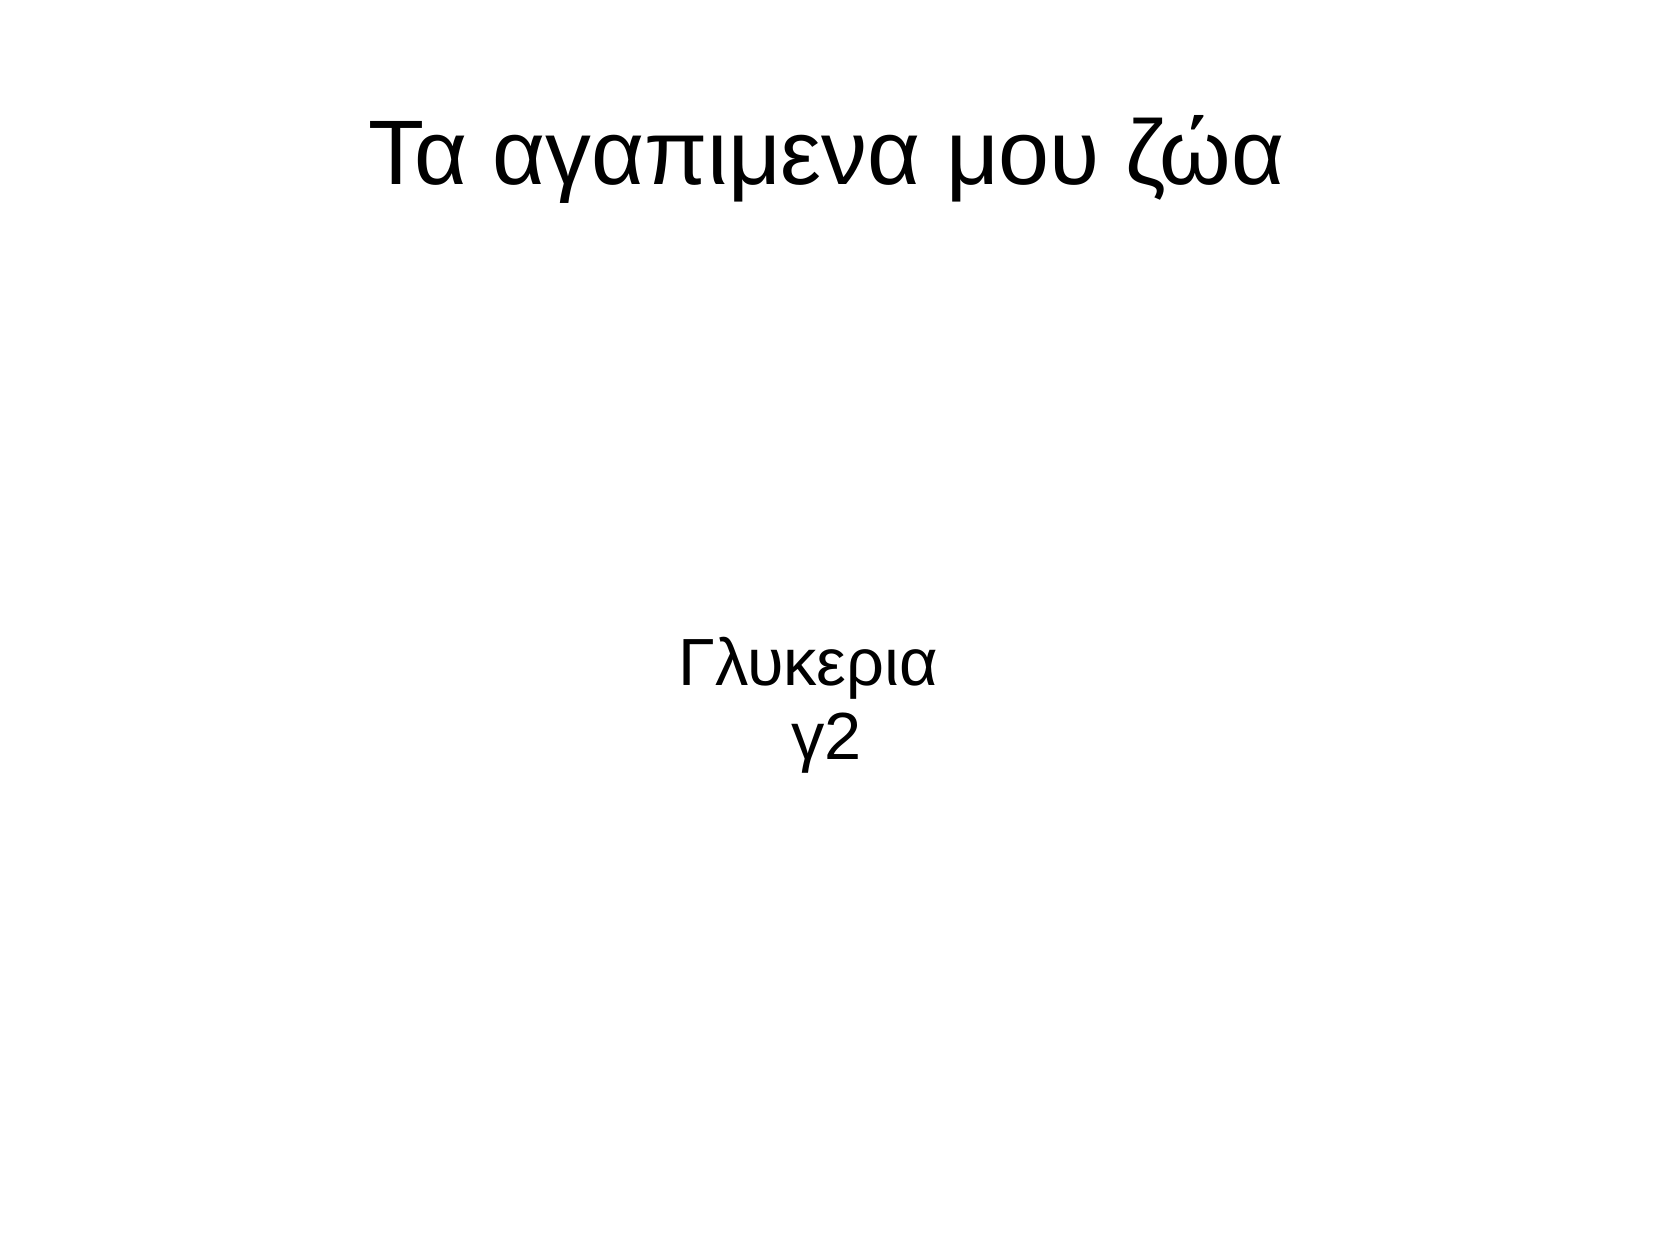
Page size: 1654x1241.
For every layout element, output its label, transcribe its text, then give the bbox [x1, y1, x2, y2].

subtitle Γλυκερια γ2 [82, 290, 1571, 1109]
title Τα αγαπιμενα μου ζώα [82, 49, 1571, 257]
